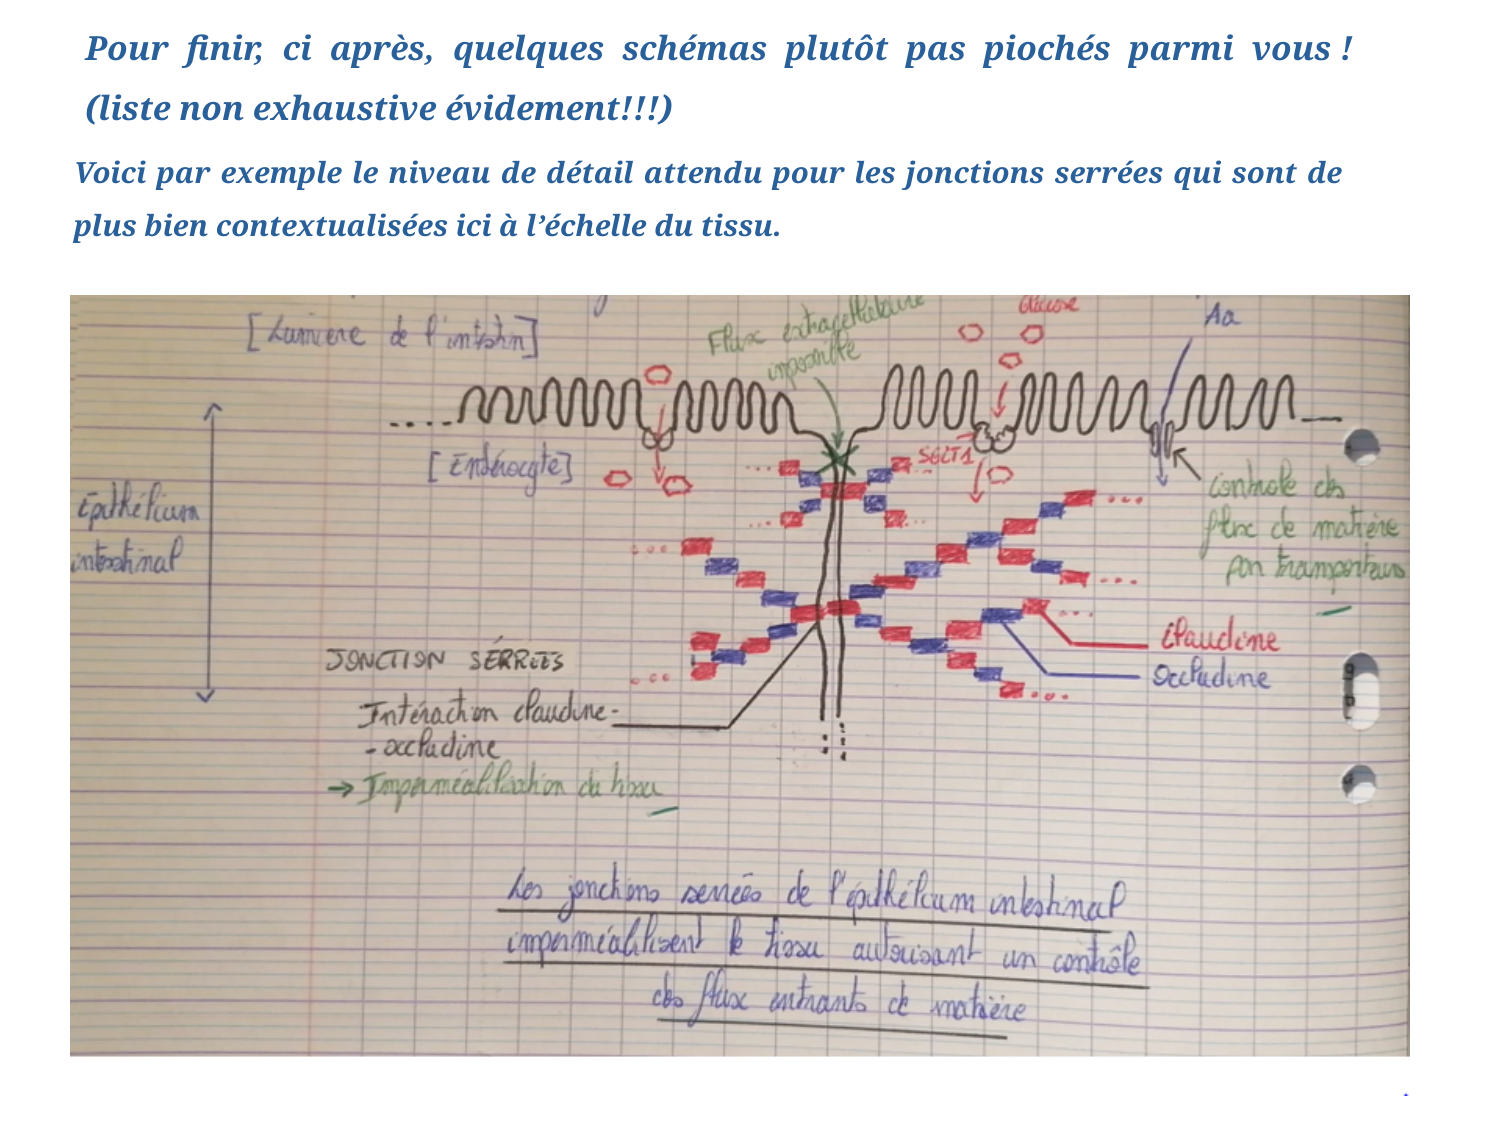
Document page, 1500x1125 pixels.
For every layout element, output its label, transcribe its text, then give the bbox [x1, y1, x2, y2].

picture [70, 295, 1410, 1096]
text_box Pour finir, ci après, quelques schémas plutôt pas piochés parmi vous ! (liste non exhaustive évidement!!!) [70, 0, 1371, 135]
text_box Voici par exemple le niveau de détail attendu pour les jonctions serrées qui sont de plus bien contextualisées ici à l’échelle du tissu. [58, 129, 1359, 250]
